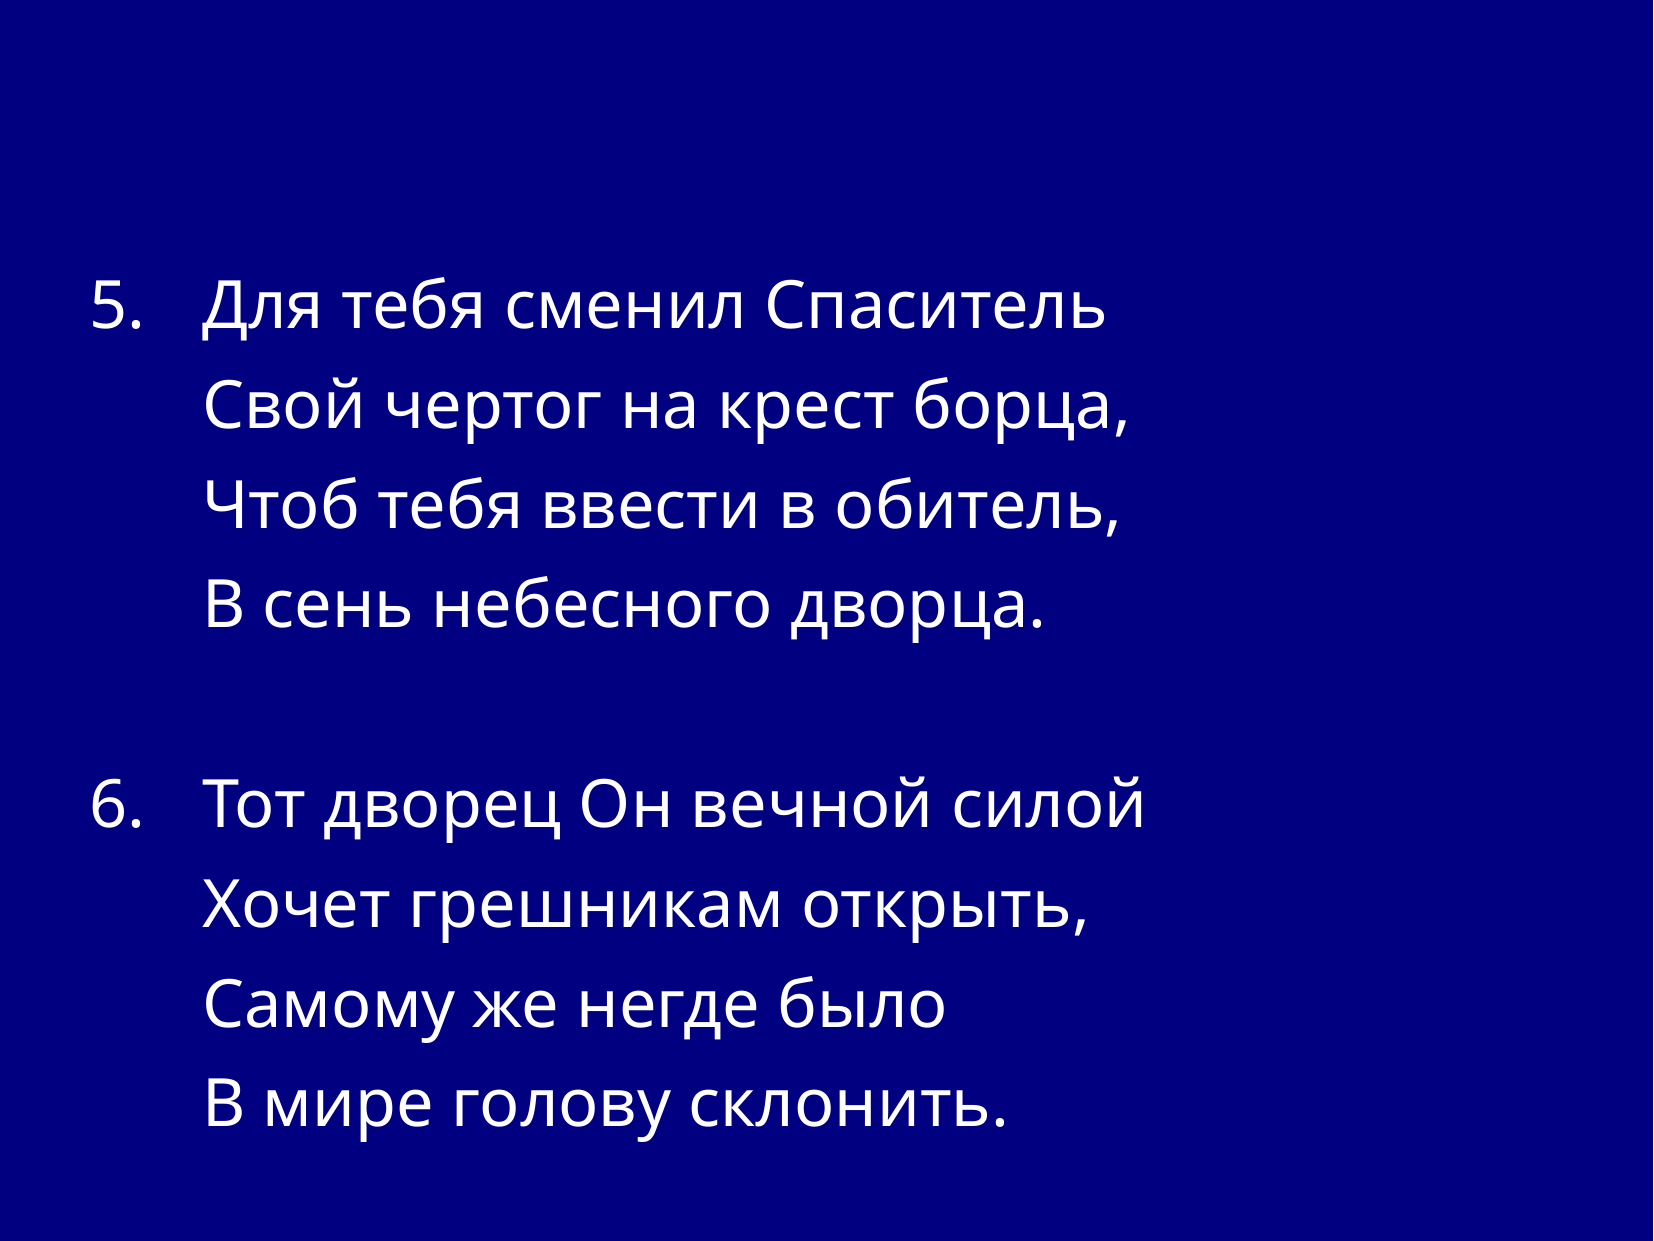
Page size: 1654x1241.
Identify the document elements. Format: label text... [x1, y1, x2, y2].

text_box 5. Для тебя сменил Спаситель Свой чертог на крест борца, Чтоб тебя ввести в обитель, В сень небесного дворца. 6. Тот дворец Он вечной силой Хочет грешникам открыть, Самому же негде было В мире голову склонить. [75, 150, 1576, 1163]
